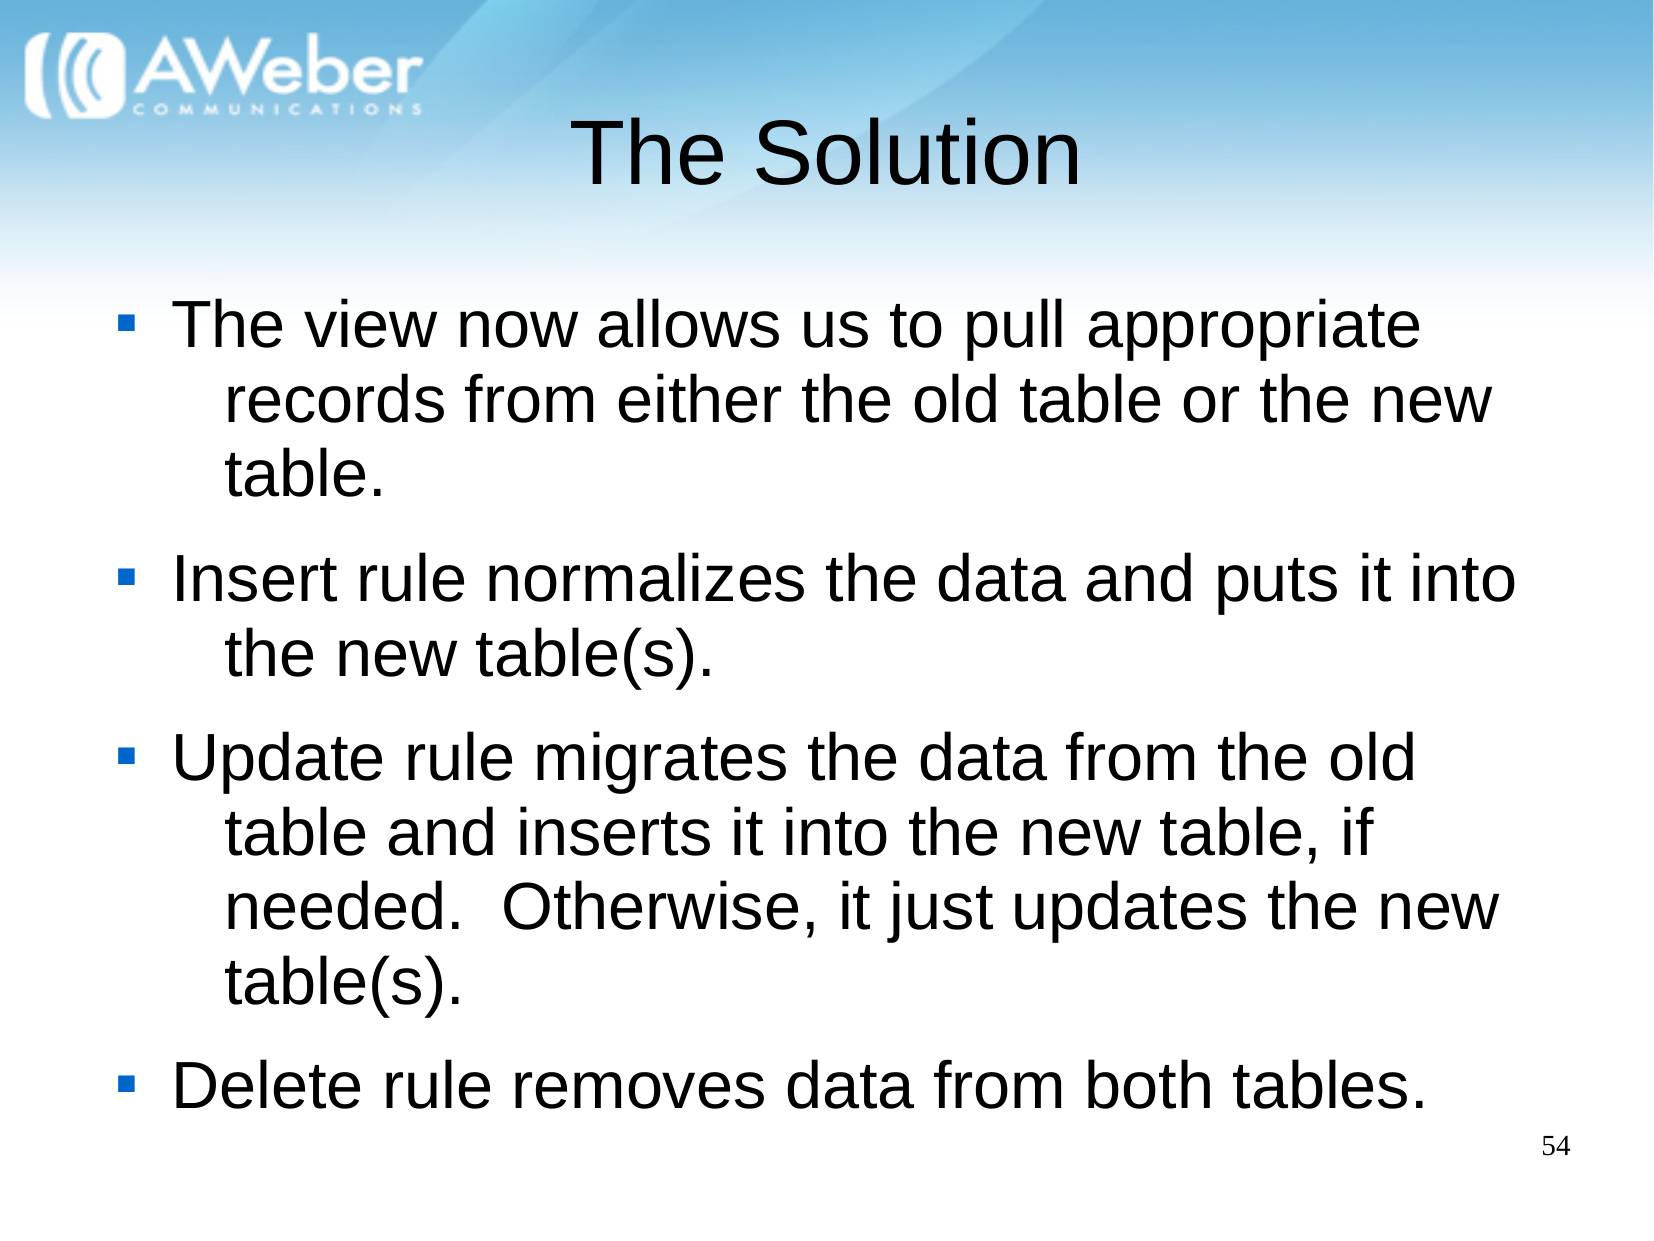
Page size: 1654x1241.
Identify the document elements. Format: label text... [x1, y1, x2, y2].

list The view now allows us to pull appropriate records from either the old table or the new table. Insert rule normalizes the data and puts it into the new table(s). Update rule migrates the data from the old table and inserts it into the new table, if needed. Otherwise, it just updates the new table(s). Delete rule removes data from both tables. [82, 286, 1571, 1121]
title The Solution [82, 49, 1571, 257]
picture [0, 0, 1654, 376]
